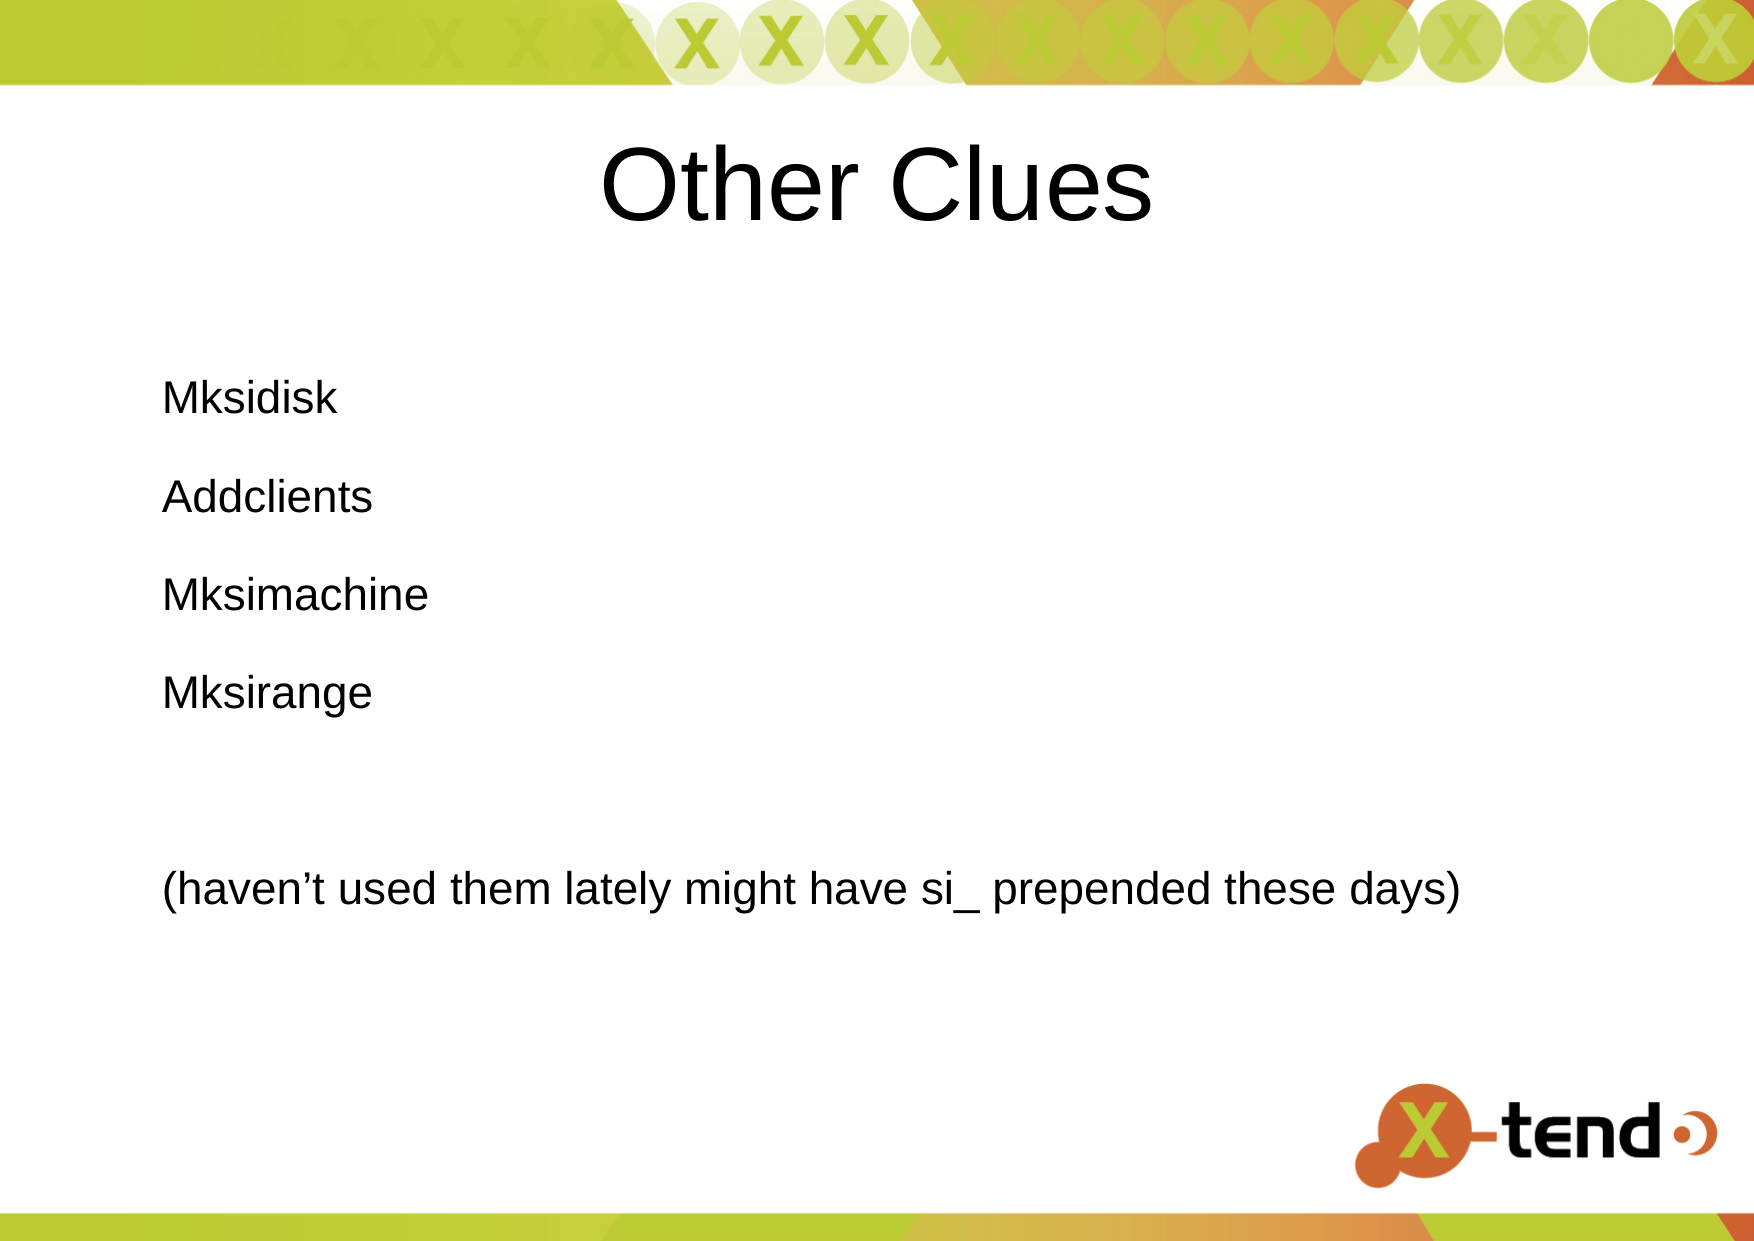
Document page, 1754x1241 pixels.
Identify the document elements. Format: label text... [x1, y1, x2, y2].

picture [0, 0, 1754, 1241]
title Other Clues [128, 49, 1627, 257]
list Mksidisk Addclients Mksimachine Mksirange (haven’t used them lately might have si_ prepended these days) [161, 344, 1627, 1127]
